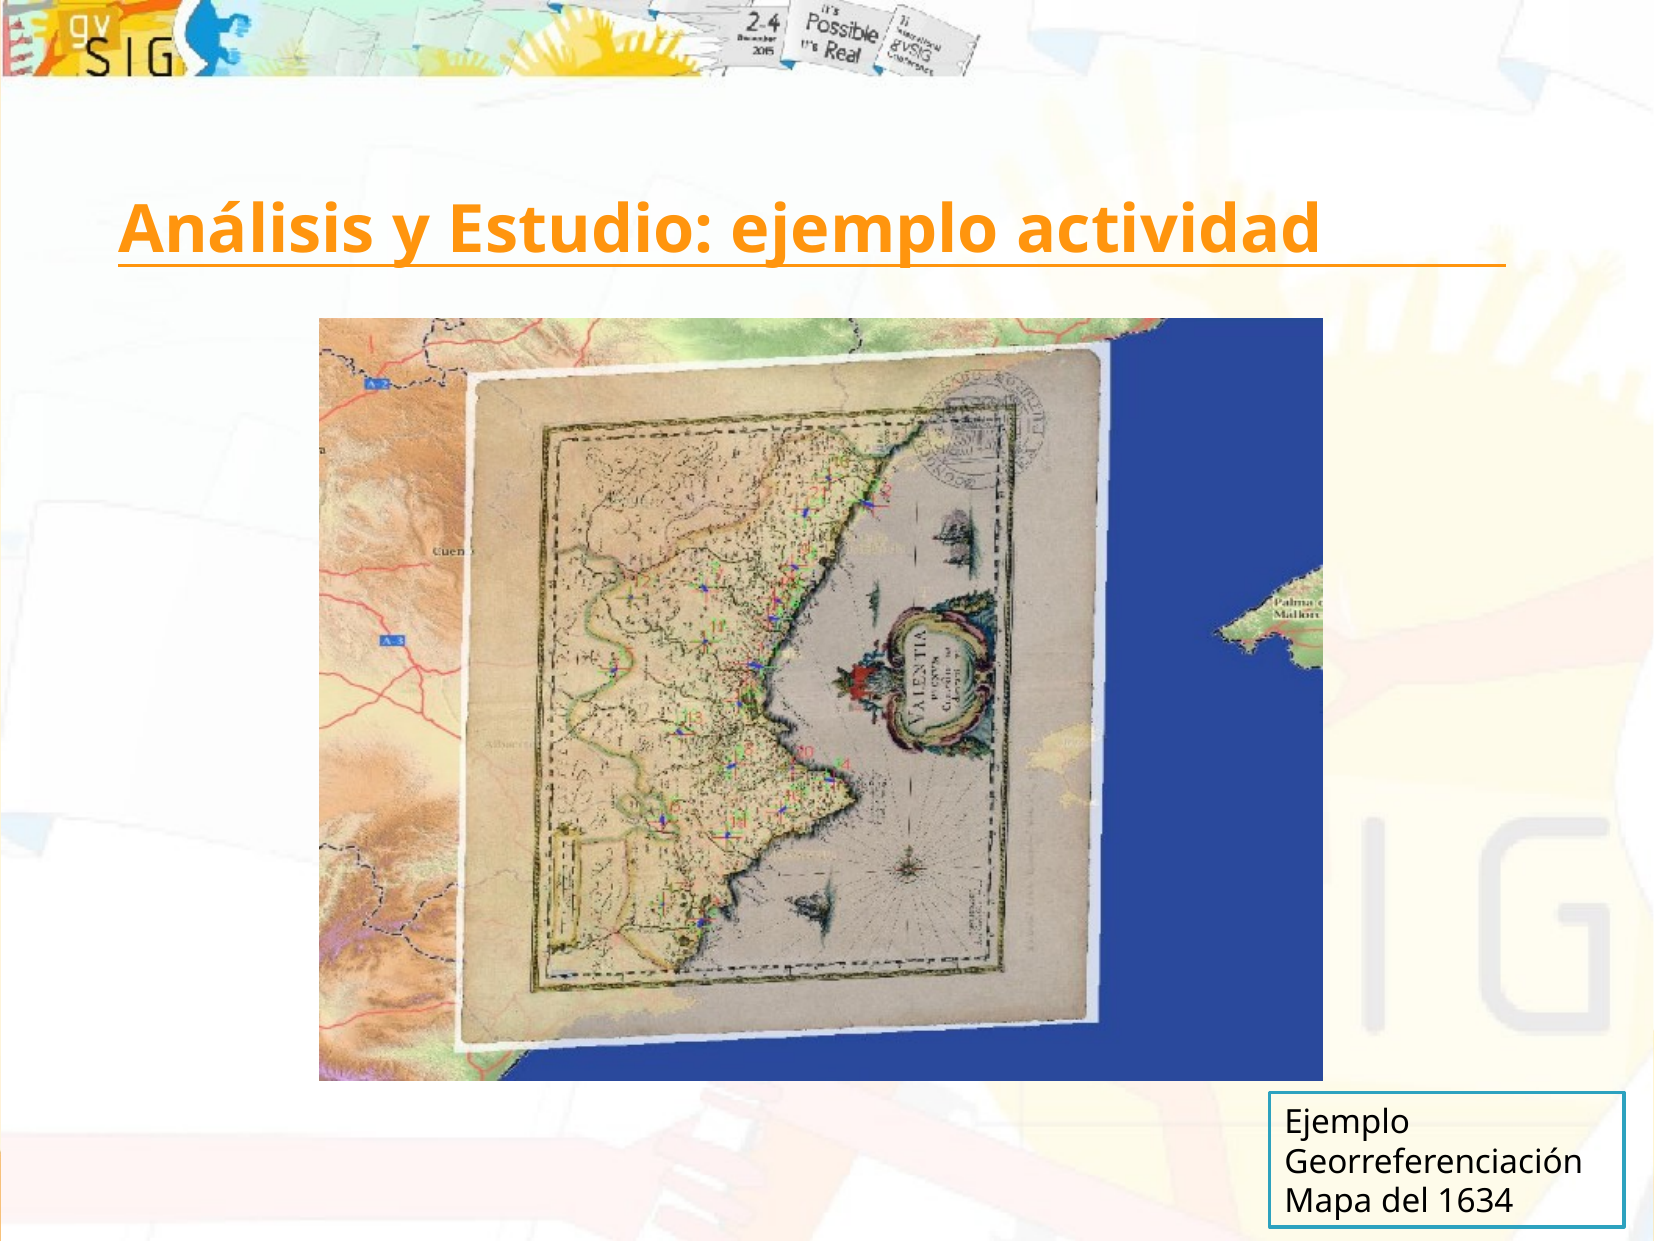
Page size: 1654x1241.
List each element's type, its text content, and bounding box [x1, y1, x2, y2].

picture [0, 0, 1654, 1241]
title Análisis y Estudio: ejemplo actividad [118, 177, 1607, 276]
text_box Ejemplo Georreferenciación Mapa del 1634 [1269, 1092, 1625, 1228]
